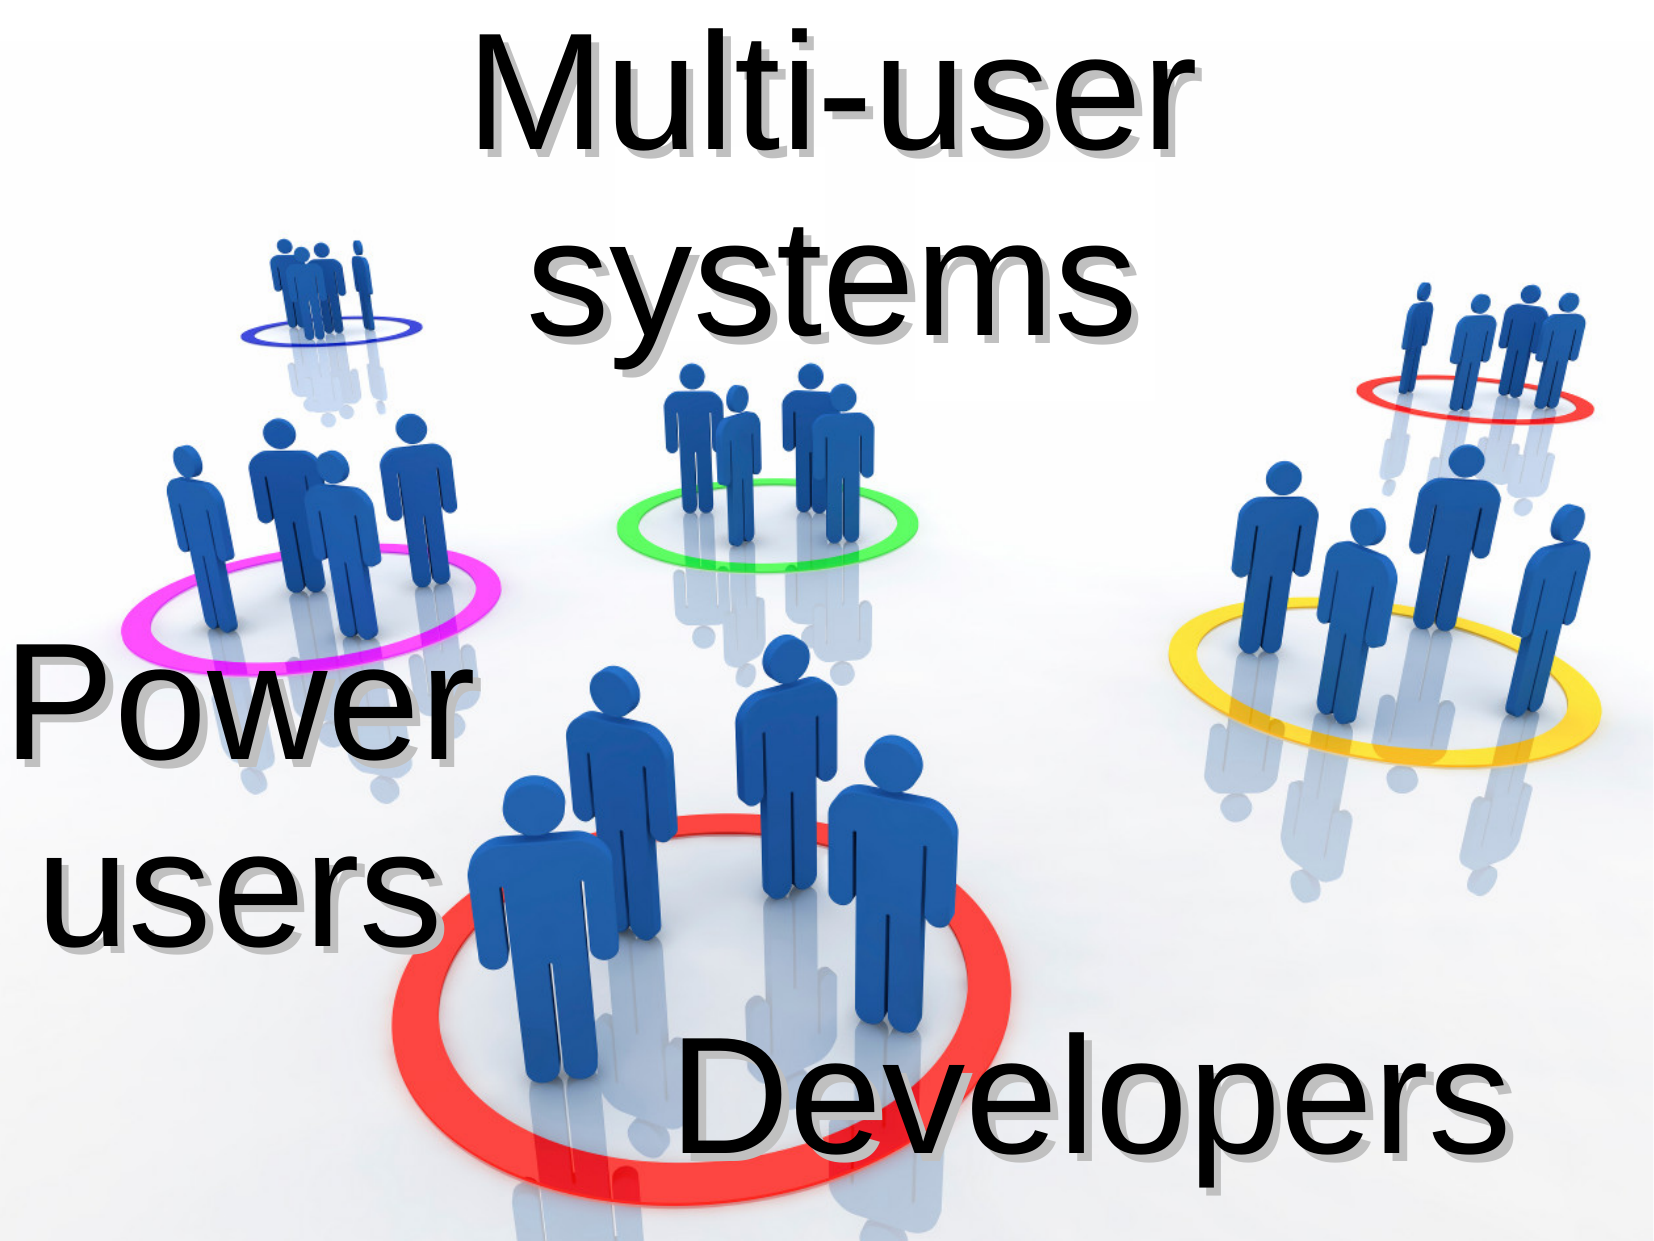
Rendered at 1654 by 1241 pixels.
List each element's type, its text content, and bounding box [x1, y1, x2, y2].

text_box Multi-user systems [405, 0, 1261, 400]
picture [0, 41, 1654, 1241]
subtitle Developers [585, 976, 1598, 1216]
text_box Power users [0, 600, 511, 991]
